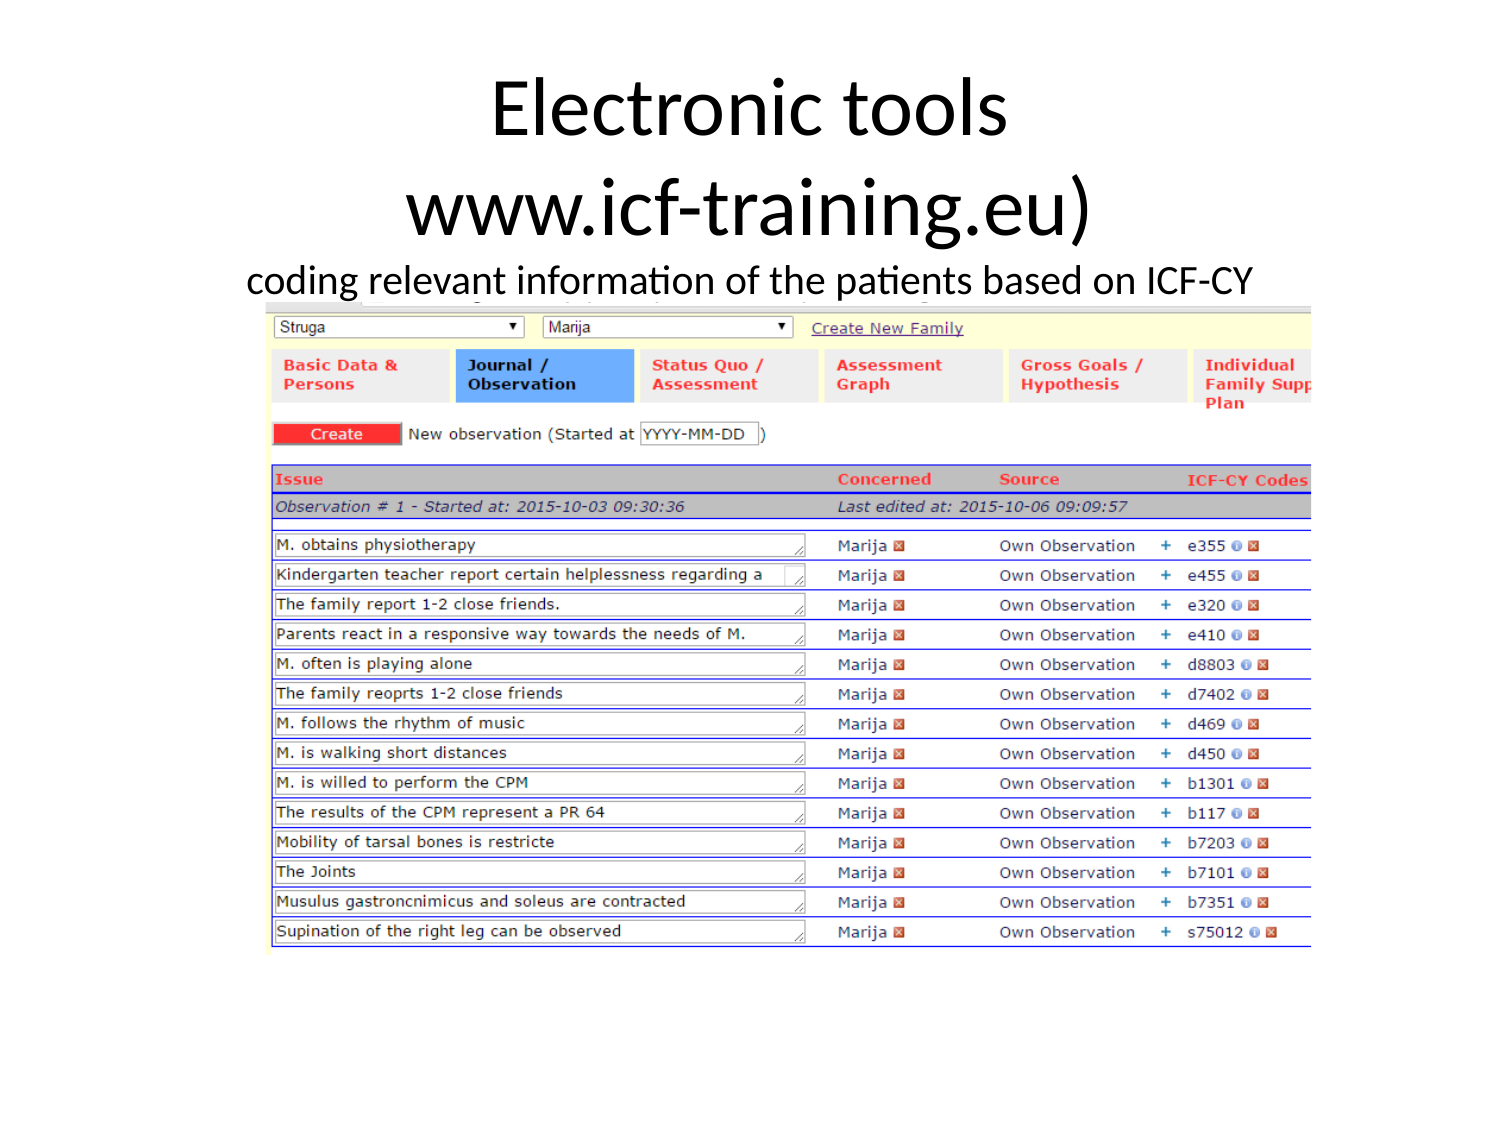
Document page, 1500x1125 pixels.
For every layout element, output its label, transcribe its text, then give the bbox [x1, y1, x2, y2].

picture [265, 302, 1312, 955]
title Electronic tools www.icf-training.eu) coding relevant information of the patients based on ICF-CY [75, 45, 1426, 233]
